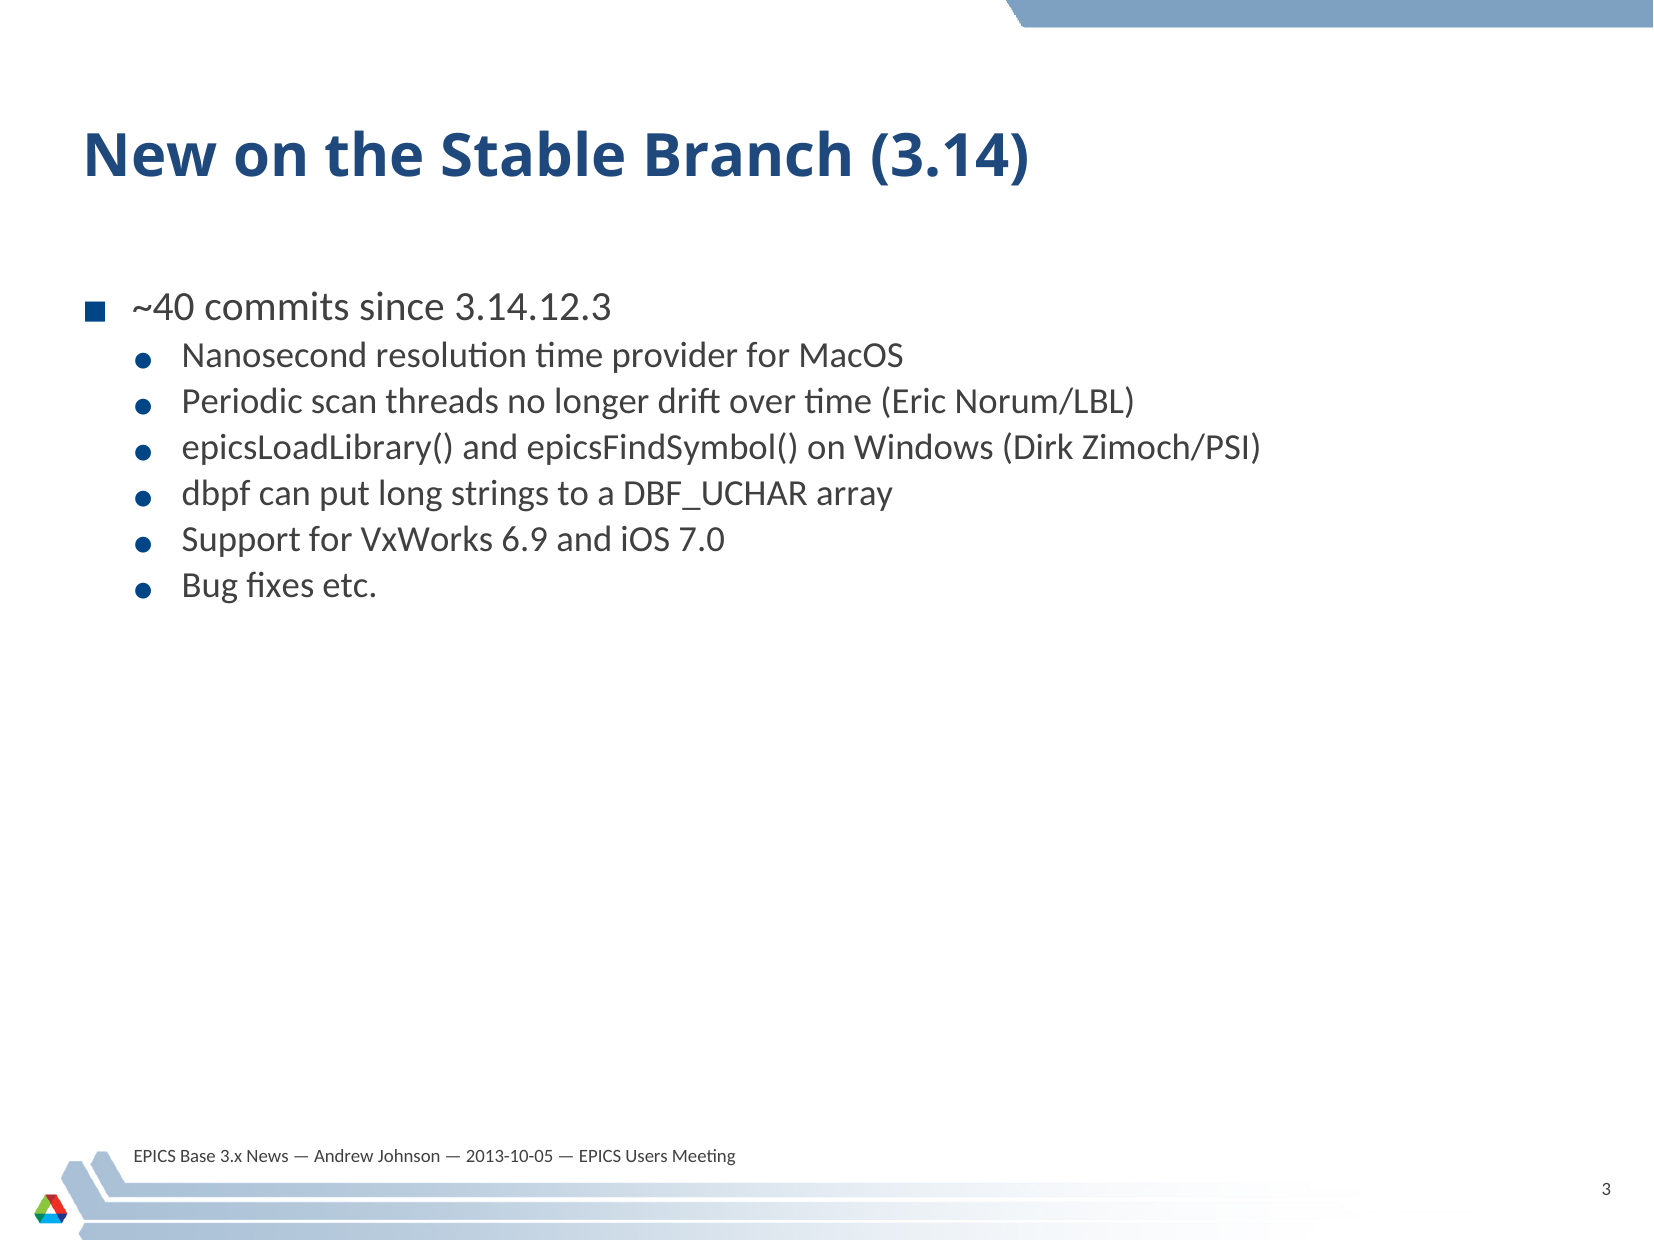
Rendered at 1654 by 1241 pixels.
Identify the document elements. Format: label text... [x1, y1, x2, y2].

list ~40 commits since 3.14.12.3 Nanosecond resolution time provider for MacOS Periodic scan threads no longer drift over time (Eric Norum/LBL) epicsLoadLibrary() and epicsFindSymbol() on Windows (Dirk Zimoch/PSI) dbpf can put long strings to a DBF_UCHAR array Support for VxWorks 6.9 and iOS 7.0 Bug fixes etc. [82, 289, 1571, 1109]
picture [0, 1143, 1653, 1240]
title New on the Stable Branch (3.14) [82, 49, 1571, 257]
picture [0, 0, 1653, 29]
